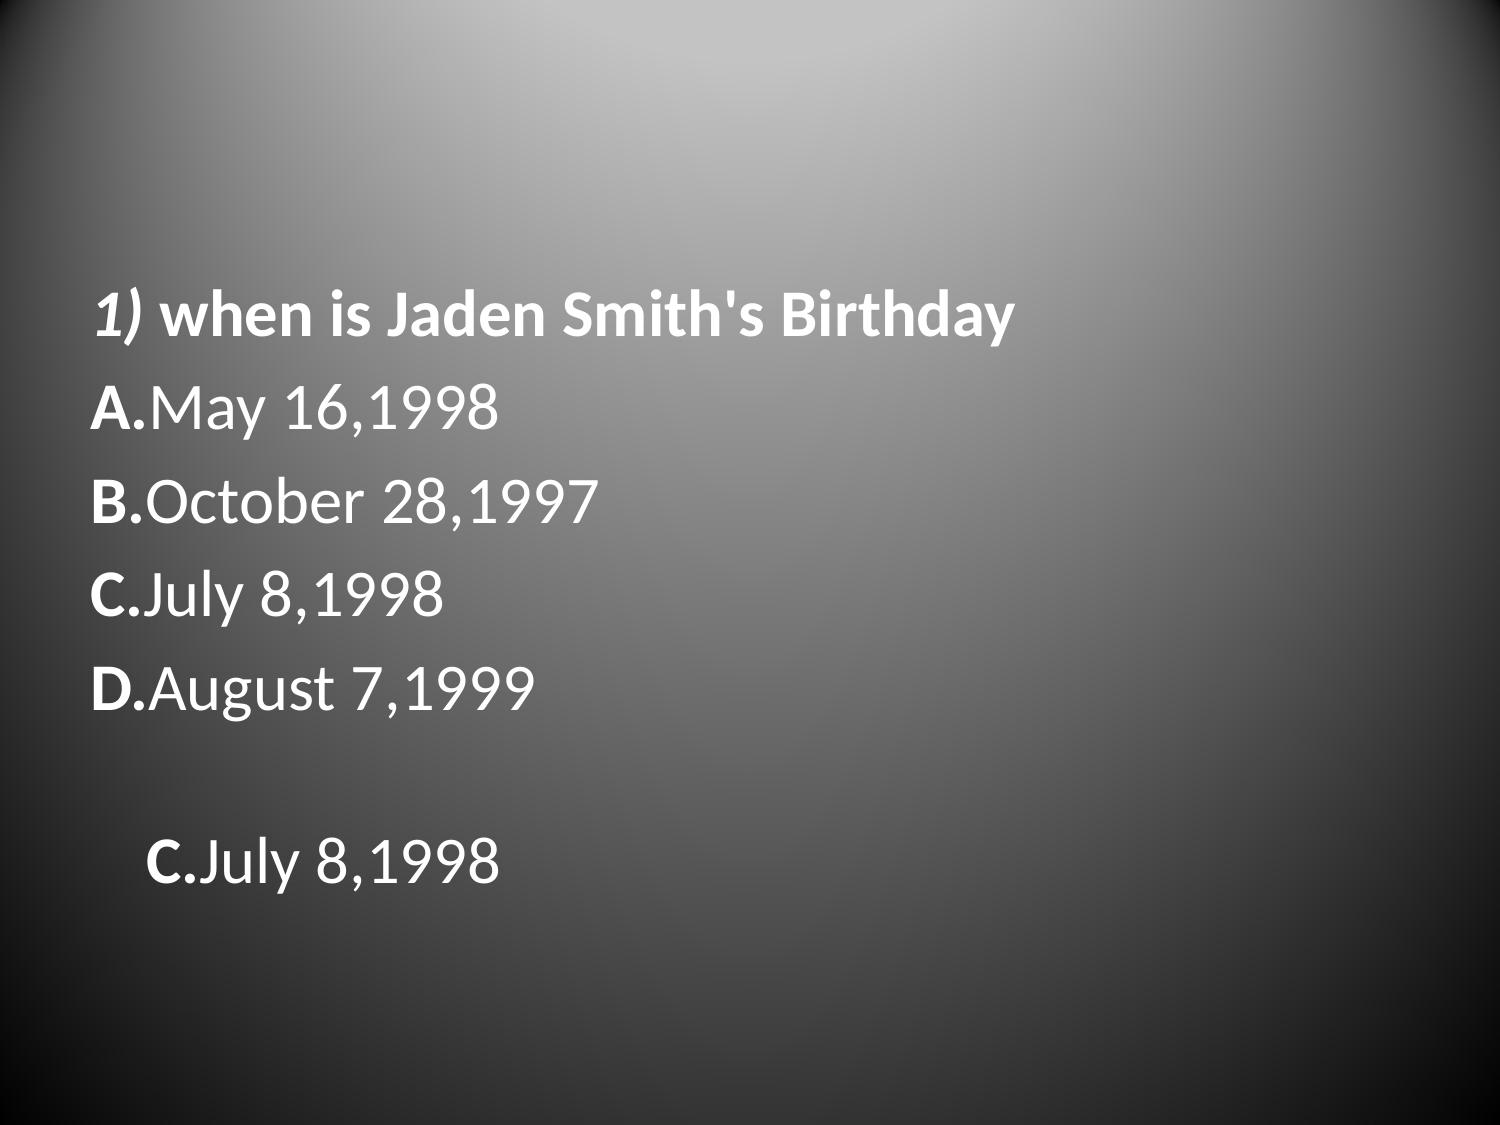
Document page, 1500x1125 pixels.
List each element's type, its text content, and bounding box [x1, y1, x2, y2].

list 1) when is Jaden Smith's Birthday A.May 16,1998 B.October 28,1997 C.July 8,1998 D.August 7,1999 C.July 8,1998 [75, 262, 1425, 1005]
picture [0, 0, 1500, 1125]
